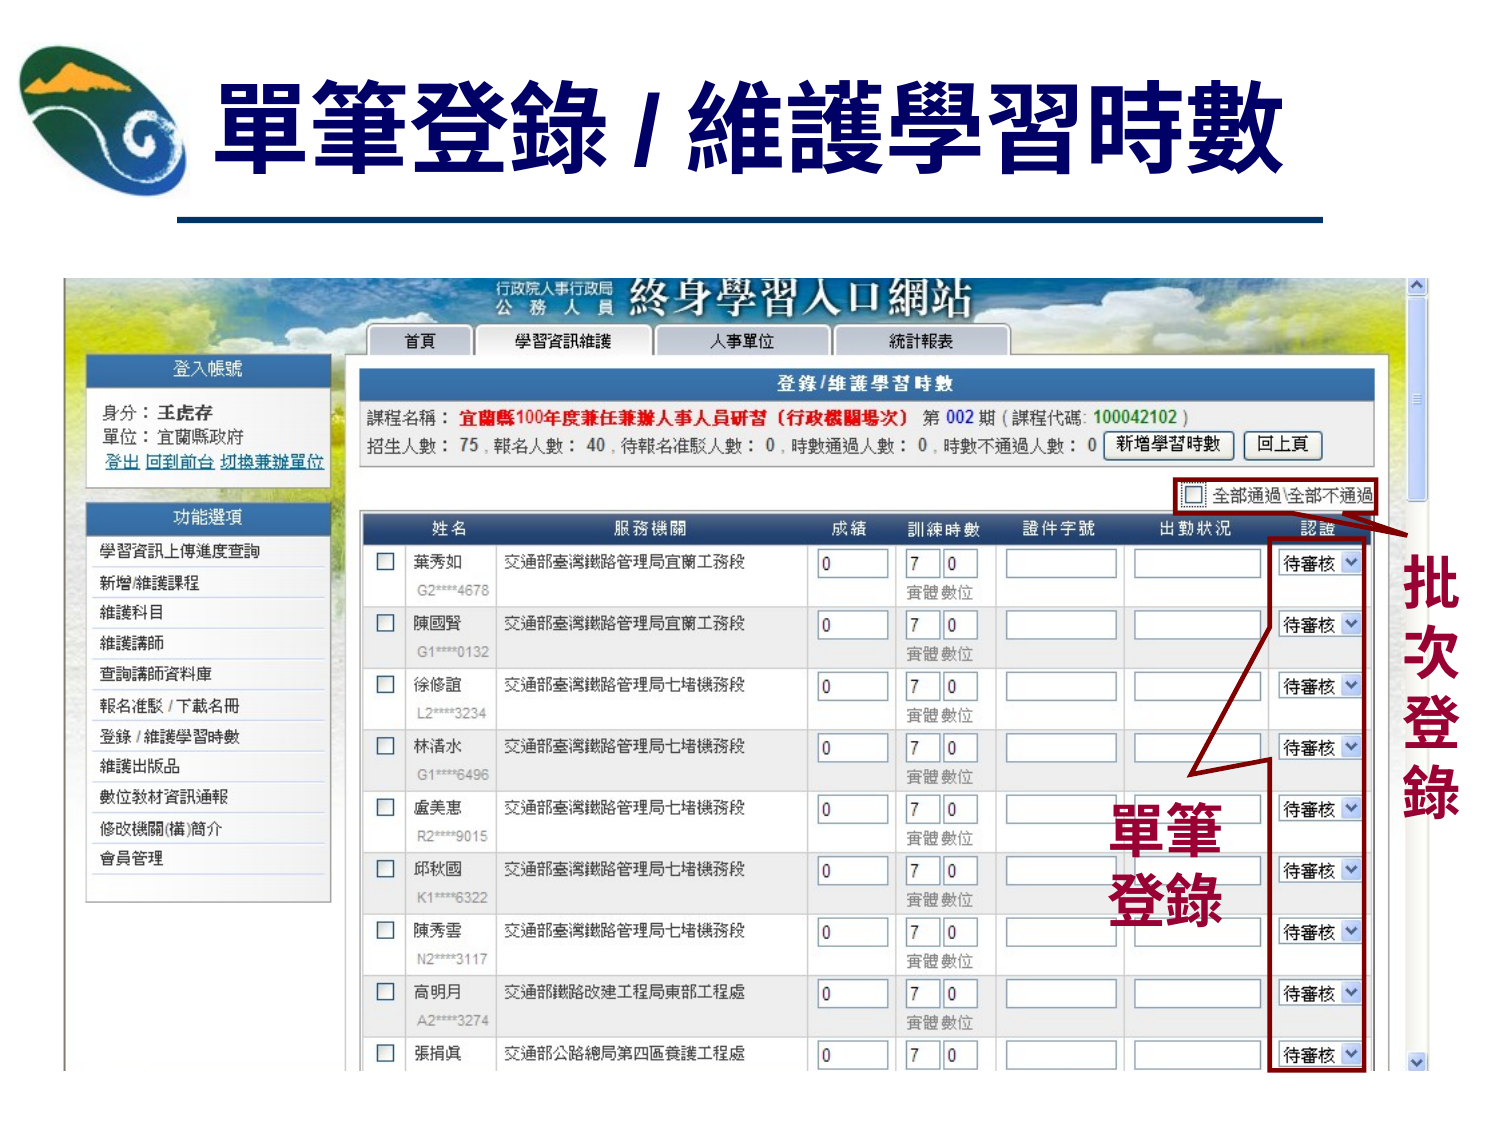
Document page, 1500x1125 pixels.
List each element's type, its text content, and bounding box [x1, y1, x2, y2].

picture [63, 278, 1431, 1071]
text_box 單筆登錄/維護學習時數 [110, 55, 1385, 196]
picture [481, 278, 493, 282]
picture [1197, 542, 1361, 1068]
picture [1178, 482, 1373, 523]
picture [17, 42, 190, 199]
text_box 單筆 登錄 [1092, 786, 1247, 943]
text_box 批 次 登錄 [1387, 538, 1484, 835]
